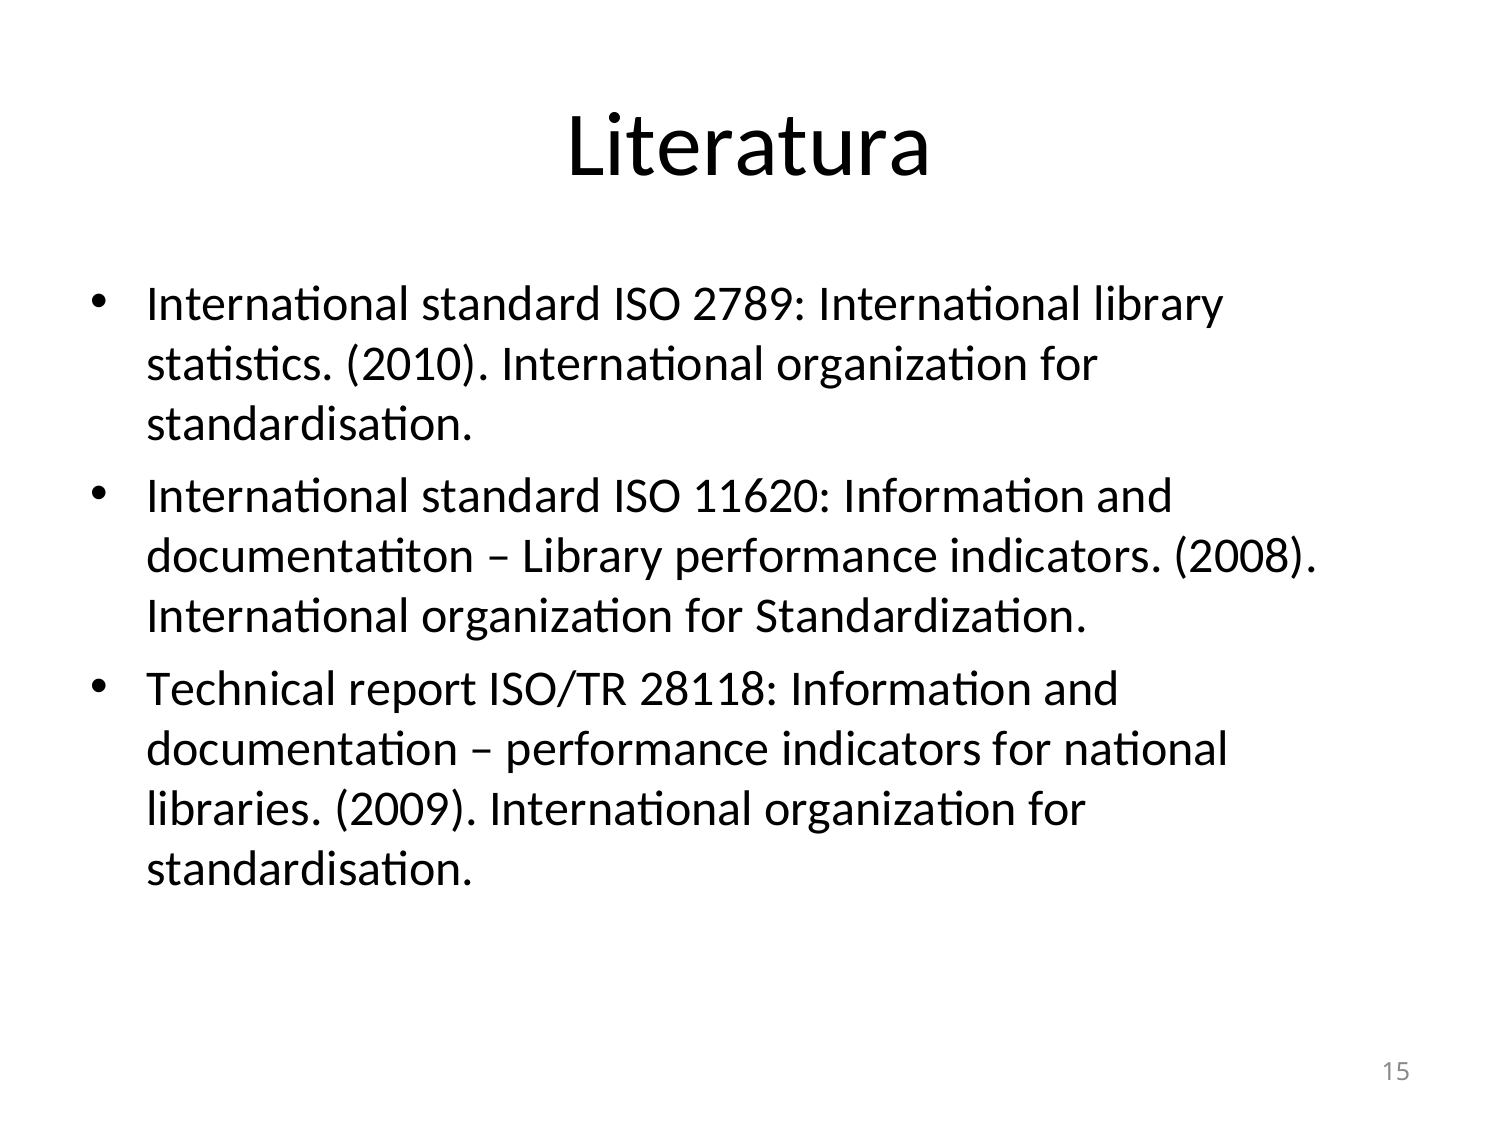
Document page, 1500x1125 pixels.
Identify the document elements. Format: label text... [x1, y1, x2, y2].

text_box <number> [1074, 1042, 1426, 1103]
list International standard ISO 2789: International library statistics. (2010). International organization for standardisation. International standard ISO 11620: Information and documentatiton – Library performance indicators. (2008). International organization for Standardization. Technical report ISO/TR 28118: Information and documentation – performance indicators for national libraries. (2009). International organization for standardisation. [75, 262, 1426, 1006]
title Literatura [75, 45, 1426, 233]
